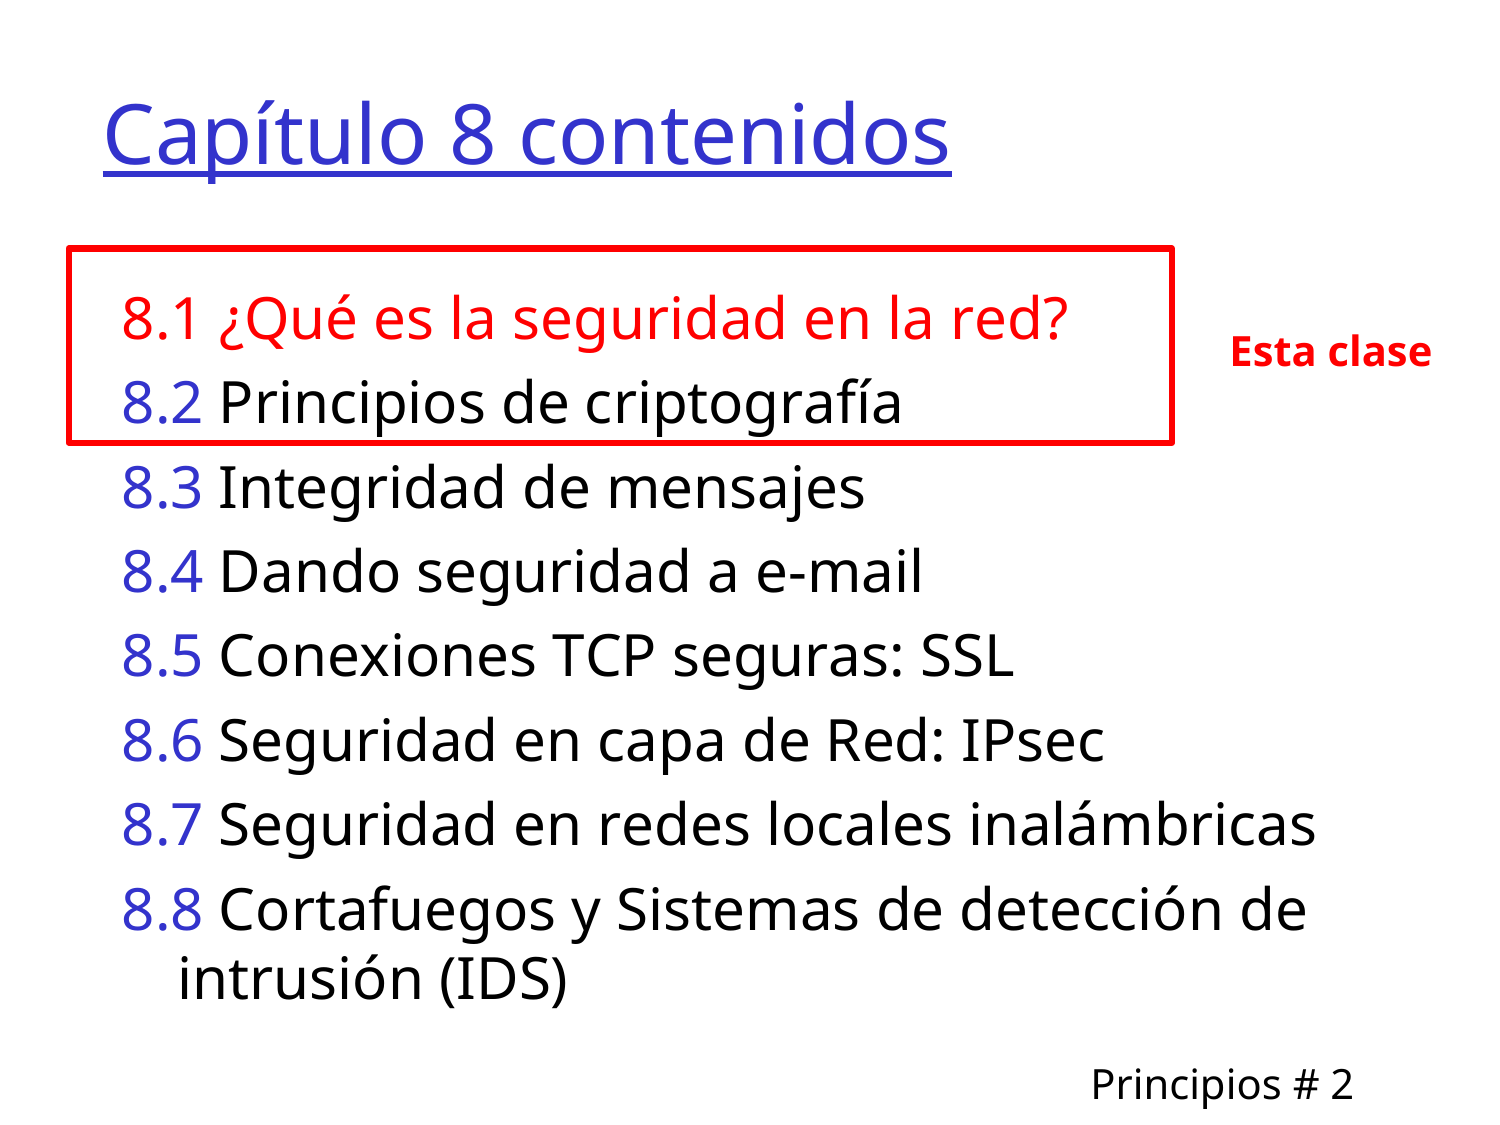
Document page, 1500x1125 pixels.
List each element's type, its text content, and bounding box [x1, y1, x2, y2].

title Capítulo 8 contenidos [87, 37, 1363, 225]
list 8.1 ¿Qué es la seguridad en la red? 8.2 Principios de criptografía 8.3 Integridad de mensajes 8.4 Dando seguridad a e-mail 8.5 Conexiones TCP seguras: SSL 8.6 Seguridad en capa de Red: IPsec 8.7 Seguridad en redes locales inalámbricas 8.8 Cortafuegos y Sistemas de detección de intrusión (IDS) [106, 273, 1382, 1037]
list 8.1 ¿Qué es la seguridad en la red? 8.2 Principios de criptografía 8.3 Integridad de mensajes 8.4 Dando seguridad a e-mail 8.5 Conexiones TCP seguras: SSL 8.6 Seguridad en capa de Red: IPsec 8.7 Seguridad en redes locales inalámbricas 8.8 Cortafuegos y Sistemas de detección de intrusión (IDS) [106, 273, 1169, 440]
text_box Esta clase [1214, 317, 1481, 383]
